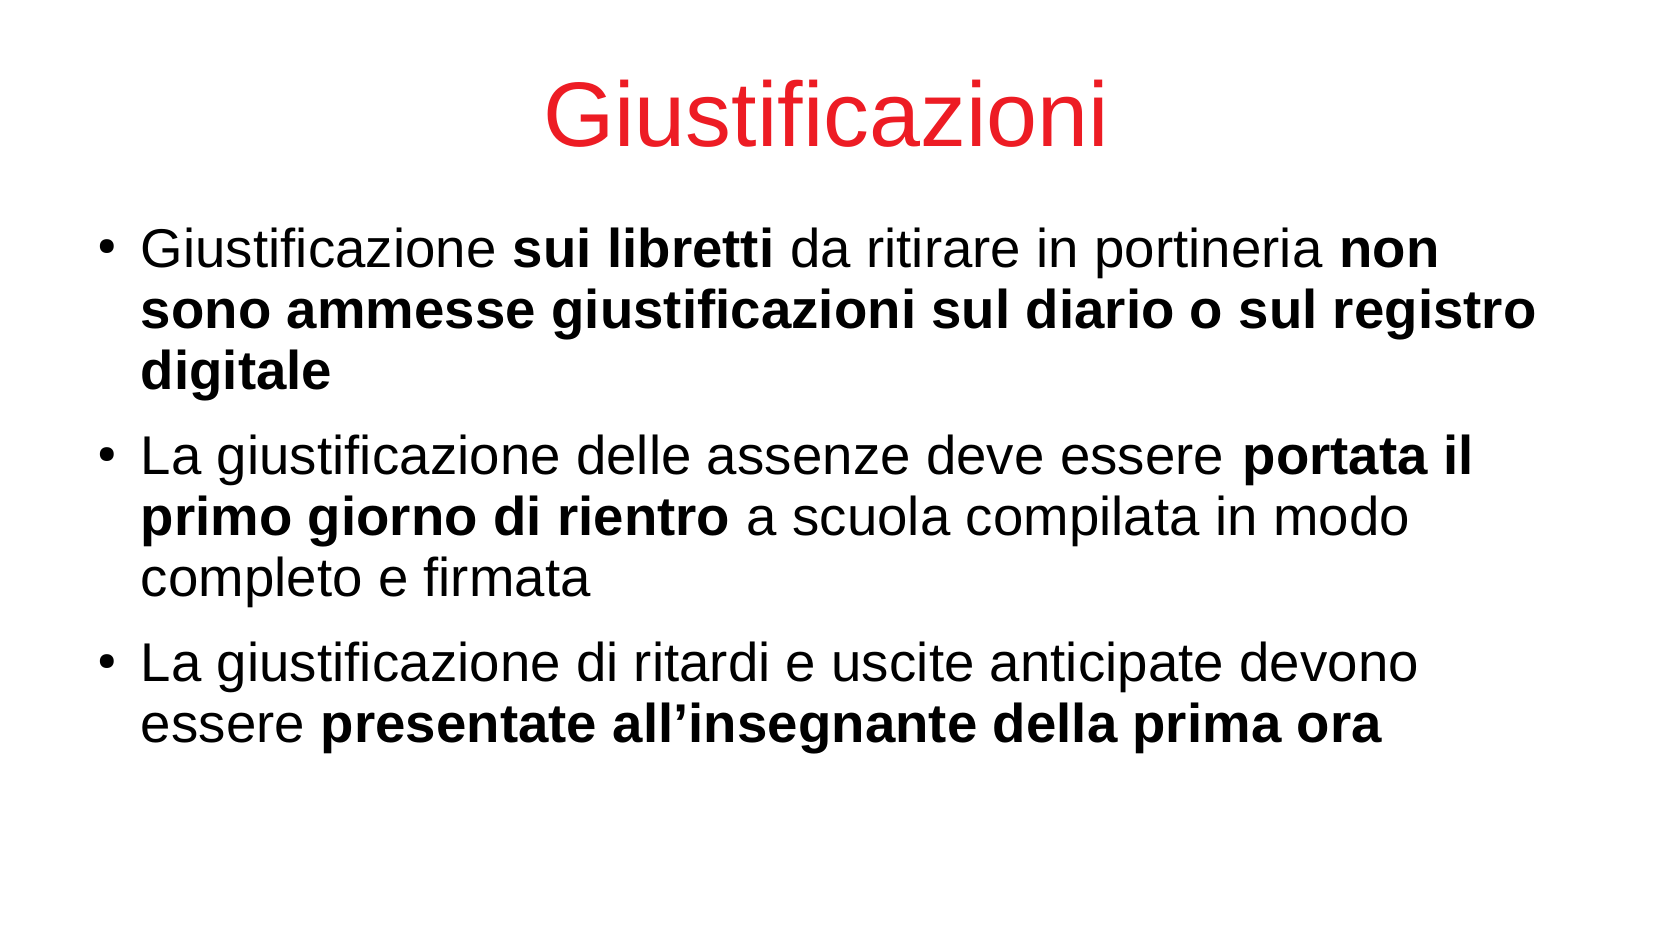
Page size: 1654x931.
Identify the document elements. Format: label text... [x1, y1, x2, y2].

list Giustificazione sui libretti da ritirare in portineria non sono ammesse giustificazioni sul diario o sul registro digitale La giustificazione delle assenze deve essere portata il primo giorno di rientro a scuola compilata in modo completo e firmata La giustificazione di ritardi e uscite anticipate devono essere presentate all’insegnante della prima ora [82, 217, 1571, 758]
title Giustificazioni [82, 37, 1571, 193]
